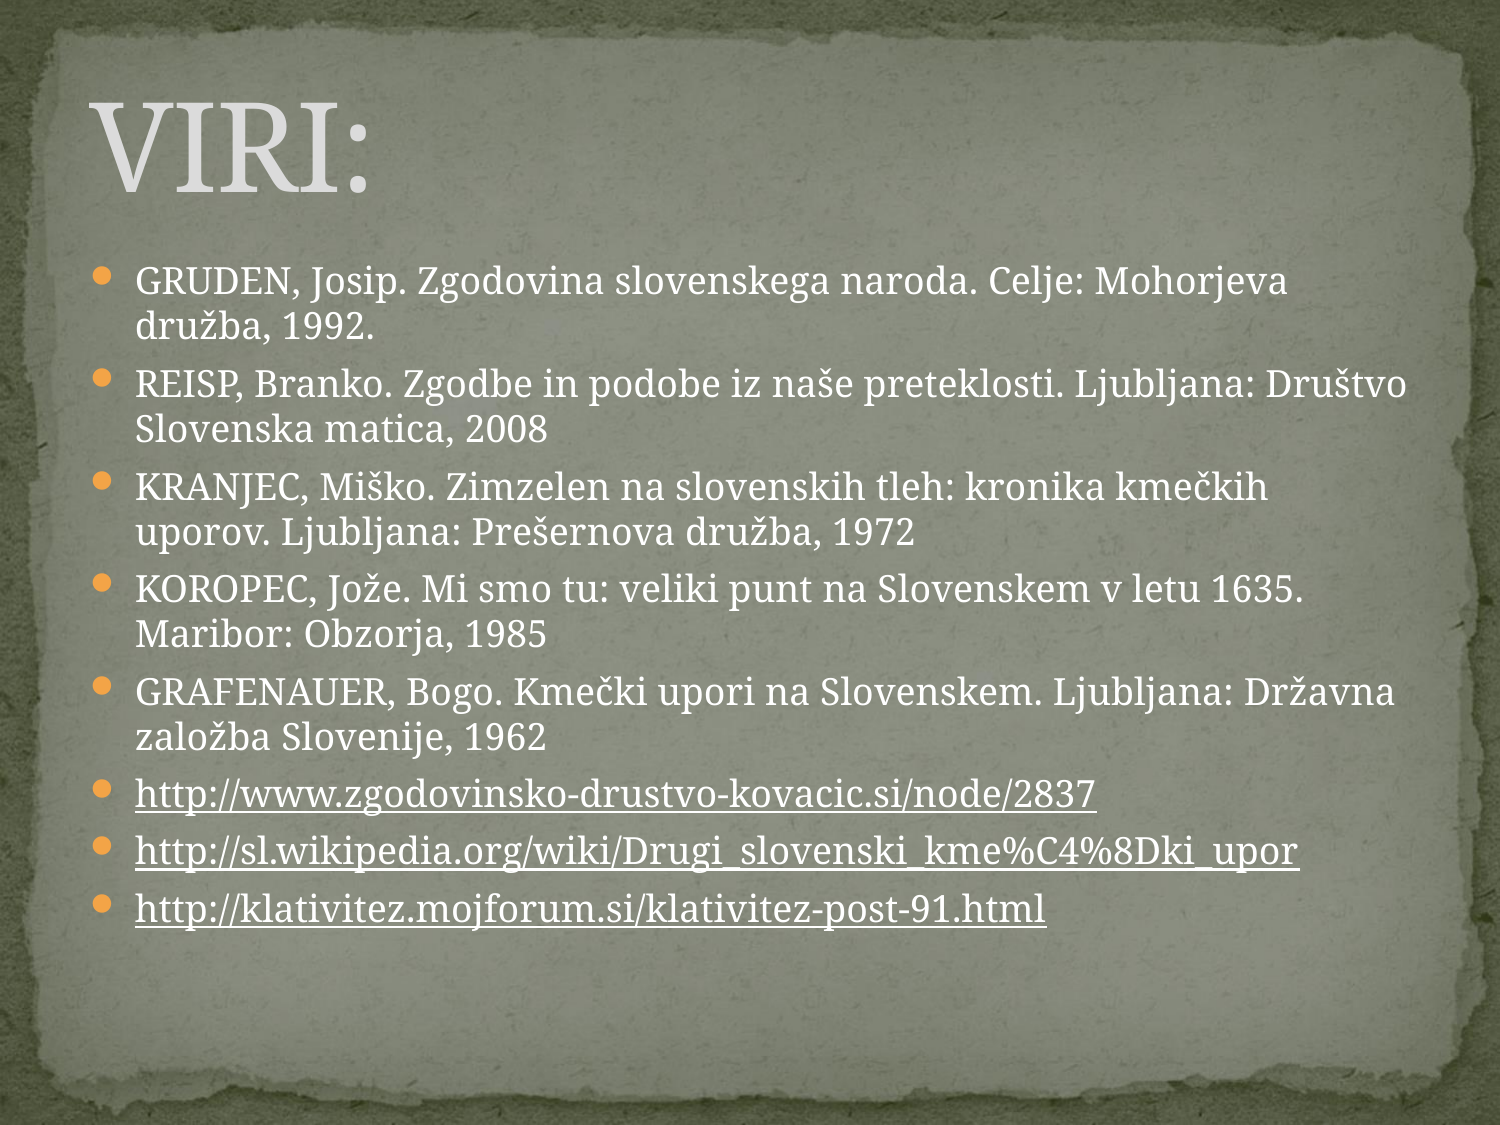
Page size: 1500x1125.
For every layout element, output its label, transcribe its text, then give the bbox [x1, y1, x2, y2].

title VIRI: [75, 24, 1425, 225]
list GRUDEN, Josip. Zgodovina slovenskega naroda. Celje: Mohorjeva družba, 1992. REISP, Branko. Zgodbe in podobe iz naše preteklosti. Ljubljana: Društvo Slovenska matica, 2008 KRANJEC, Miško. Zimzelen na slovenskih tleh: kronika kmečkih uporov. Ljubljana: Prešernova družba, 1972 KOROPEC, Jože. Mi smo tu: veliki punt na Slovenskem v letu 1635. Maribor: Obzorja, 1985 GRAFENAUER, Bogo. Kmečki upori na Slovenskem. Ljubljana: Državna založba Slovenije, 1962 http://www.zgodovinsko-drustvo-kovacic.si/node/2837 http://sl.wikipedia.org/wiki/Drugi_slovenski_kme%C4%8Dki_upor http://klativitez.mojforum.si/klativitez-post-91.html [75, 249, 1425, 1000]
picture [0, 0, 1500, 1125]
